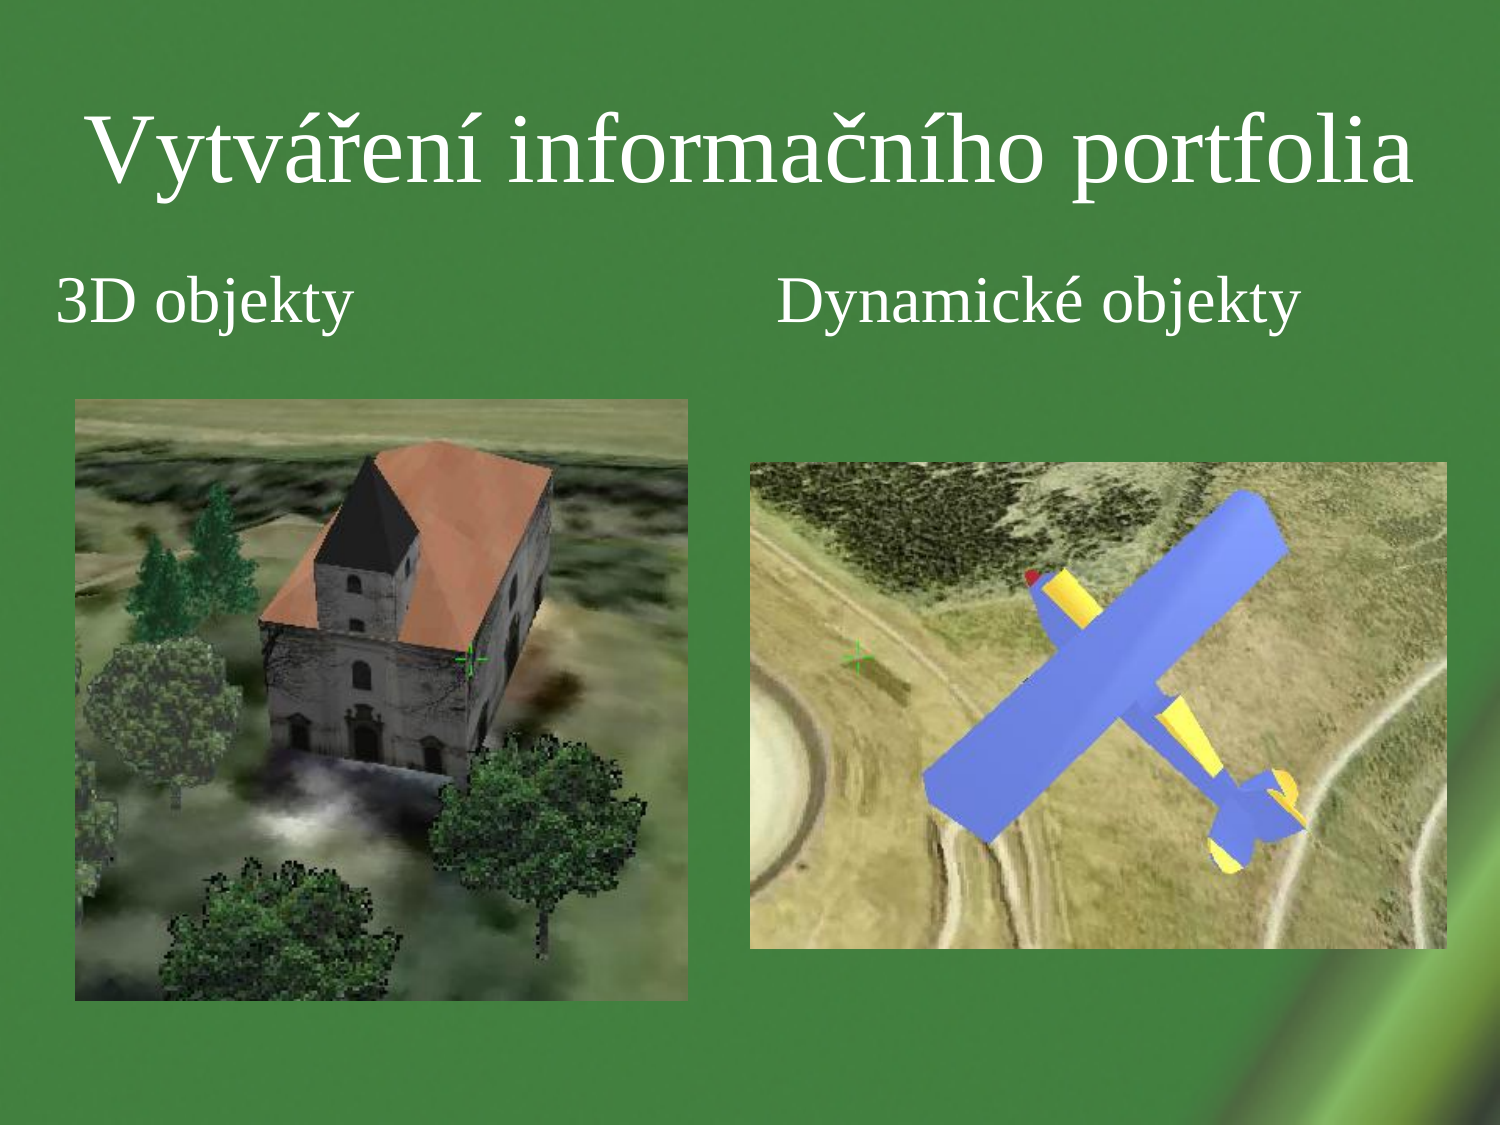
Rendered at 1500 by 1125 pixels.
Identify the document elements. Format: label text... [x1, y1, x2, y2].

list Dynamické objekty [761, 255, 1459, 1024]
list 3D objekty [41, 255, 738, 1059]
title Vytváření informačního portfolia [64, 54, 1435, 243]
picture [0, 0, 1500, 1125]
